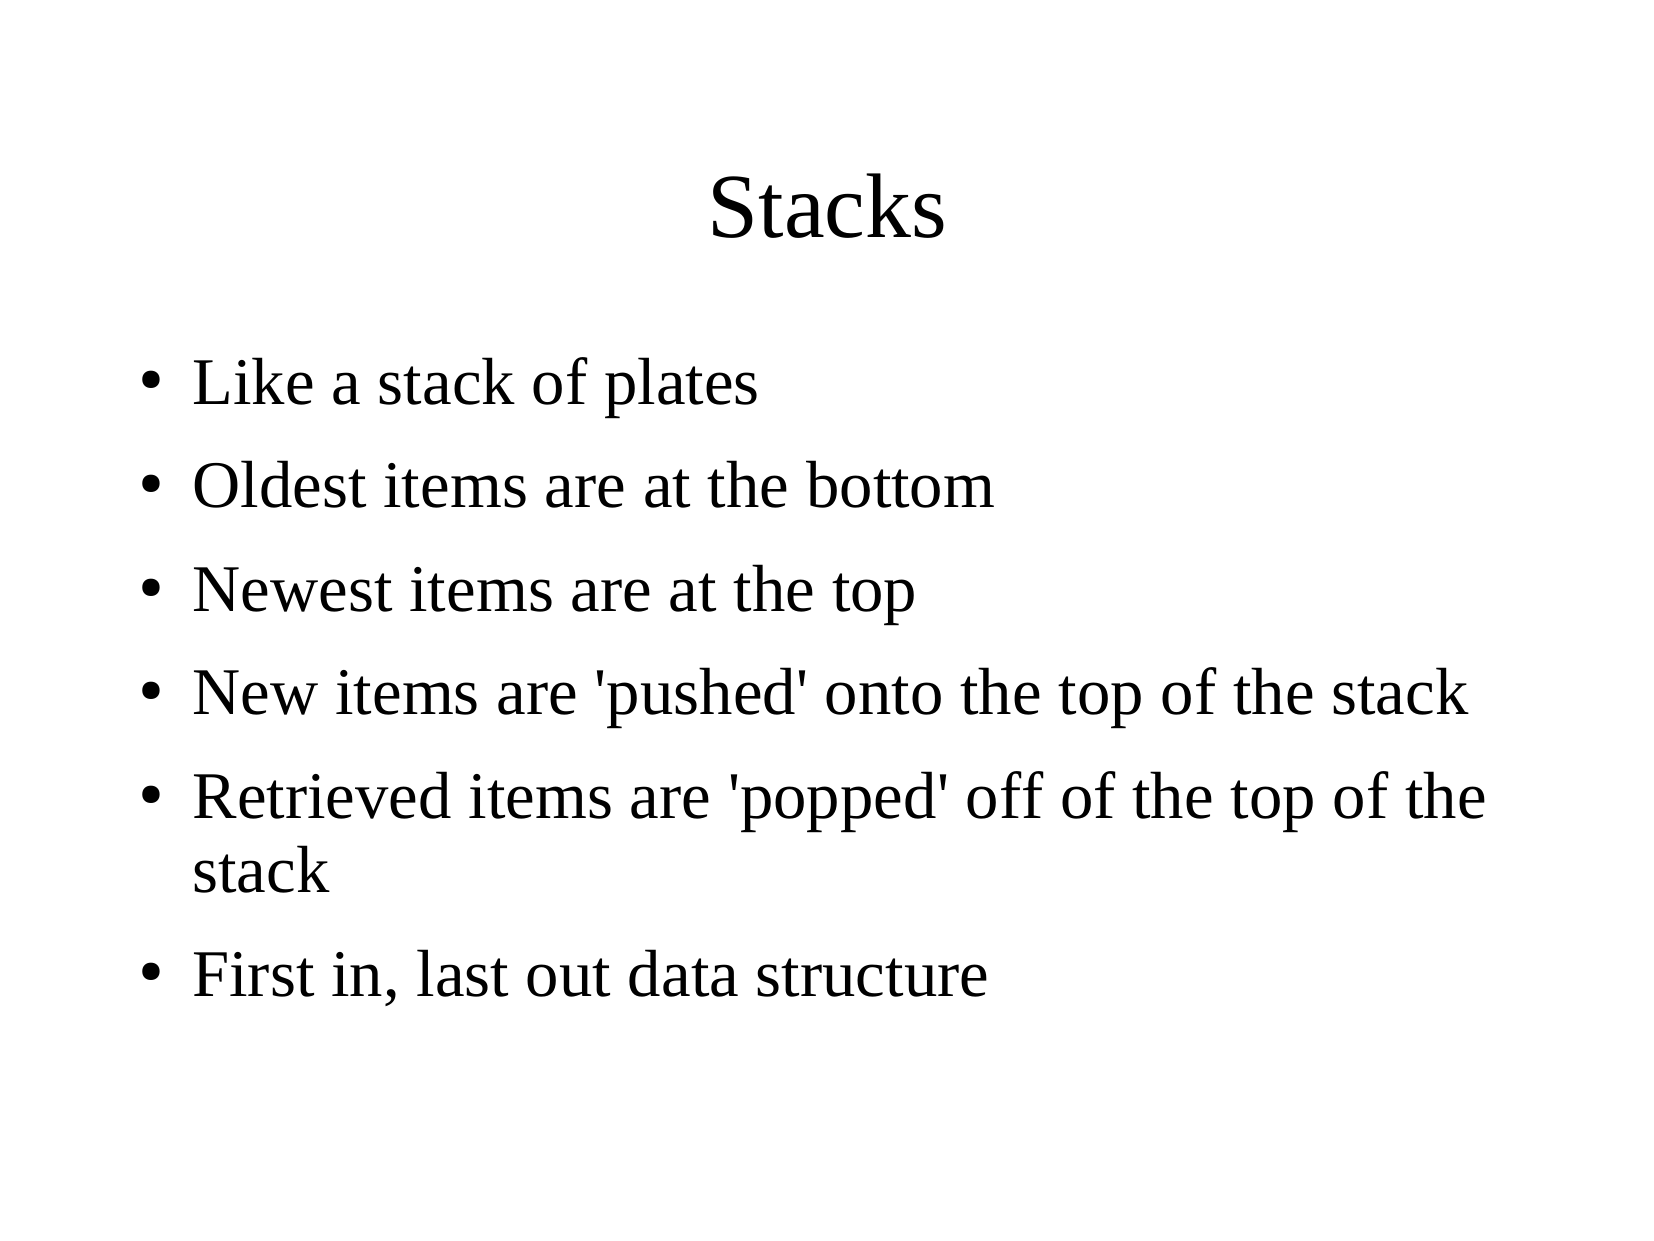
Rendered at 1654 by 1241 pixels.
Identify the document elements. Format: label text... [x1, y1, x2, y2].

list Like a stack of plates Oldest items are at the bottom Newest items are at the top New items are 'pushed' onto the top of the stack Retrieved items are 'popped' off of the top of the stack First in, last out data structure [121, 344, 1534, 1127]
title Stacks [121, 102, 1534, 311]
